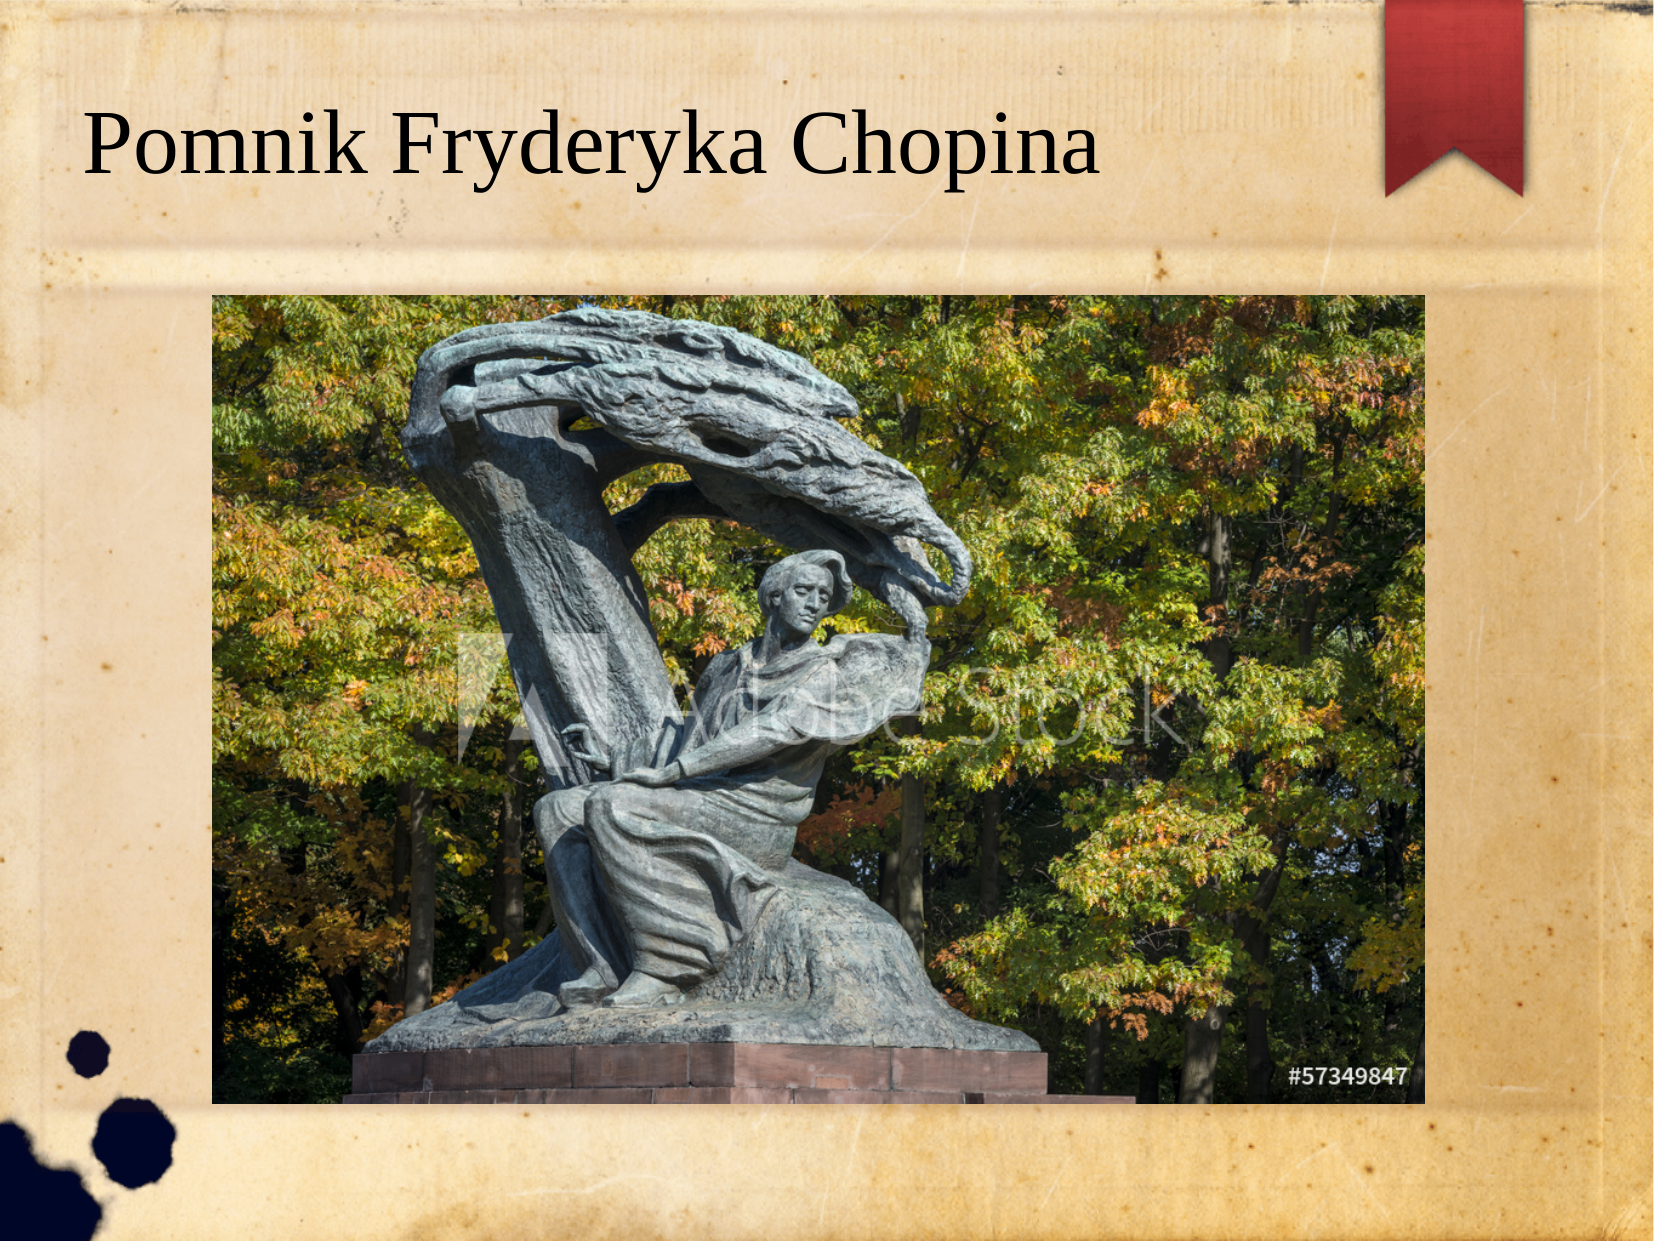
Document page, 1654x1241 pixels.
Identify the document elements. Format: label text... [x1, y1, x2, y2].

title Pomnik Fryderyka Chopina [82, 49, 1347, 237]
picture [0, 0, 1654, 1241]
